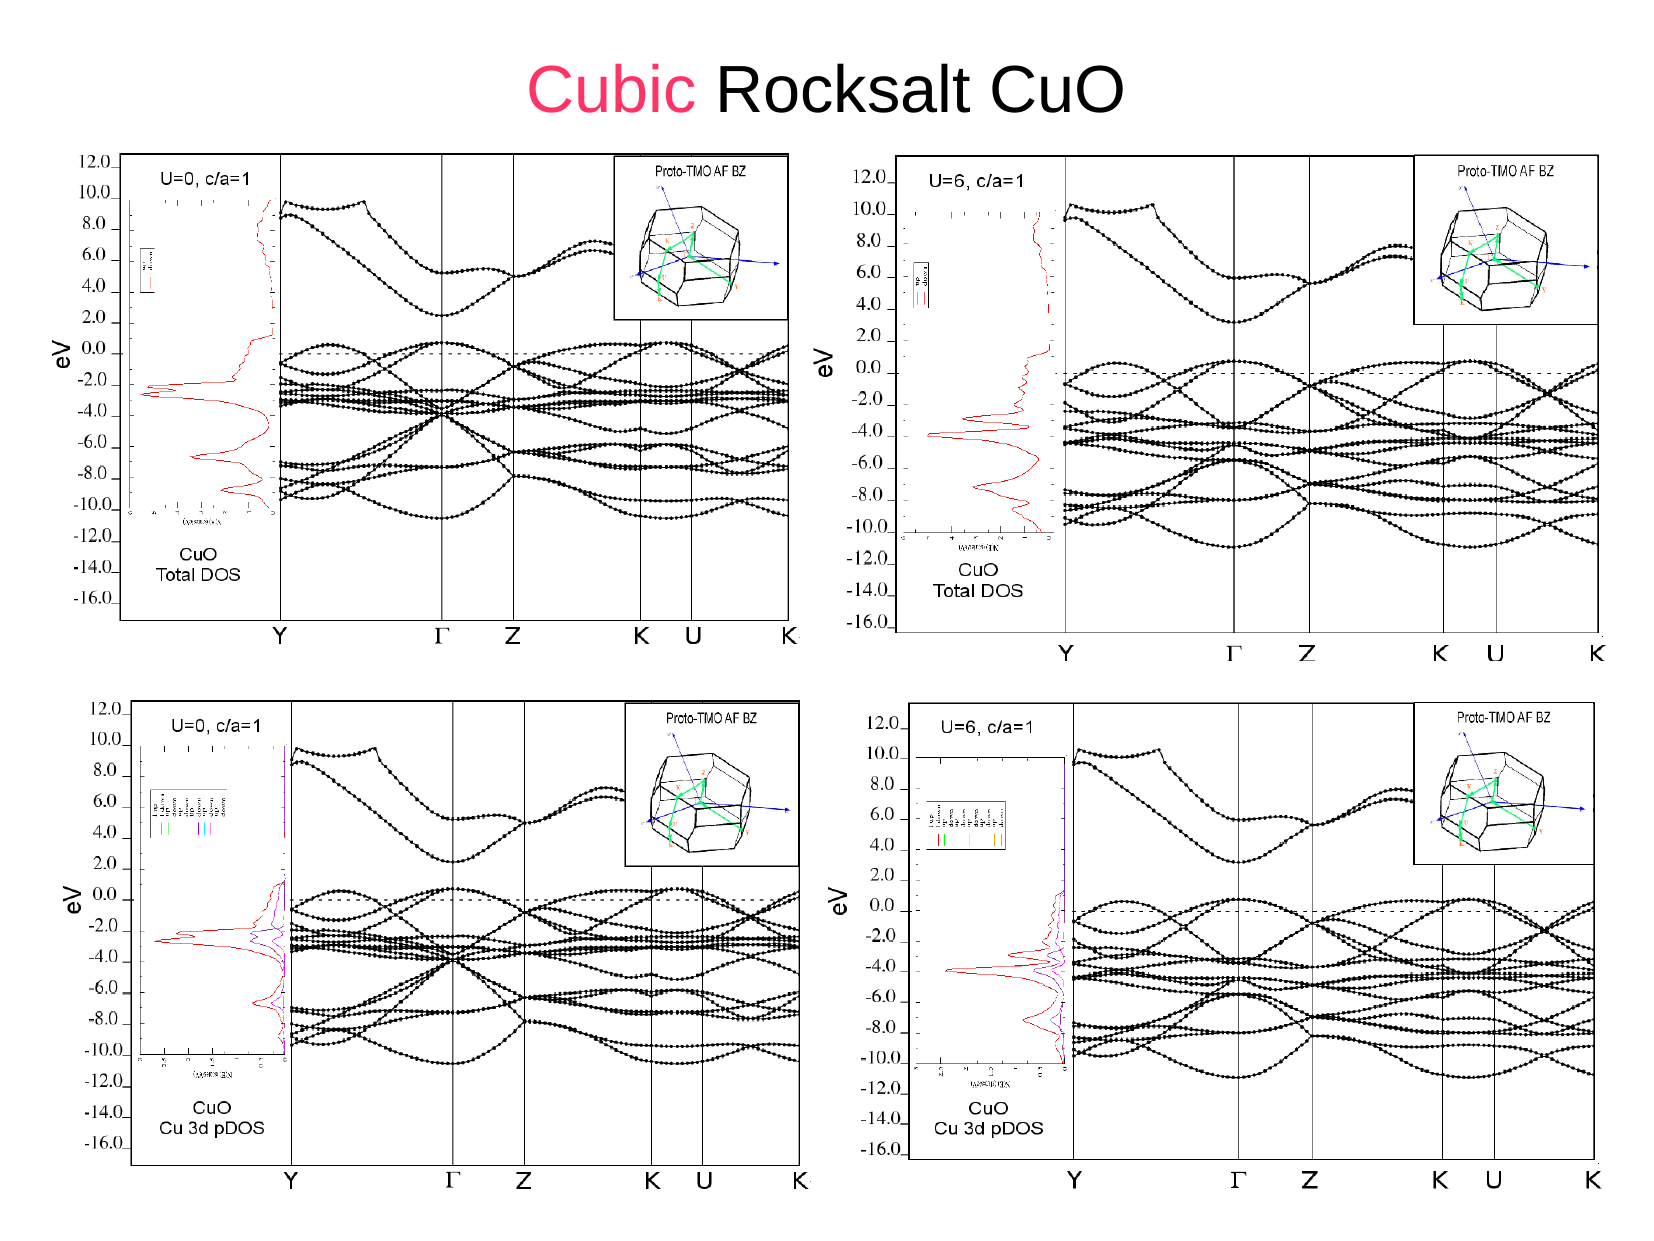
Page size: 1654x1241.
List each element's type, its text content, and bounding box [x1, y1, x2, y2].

title Cubic Rocksalt CuO [82, 40, 1571, 139]
picture [43, 112, 1625, 1201]
